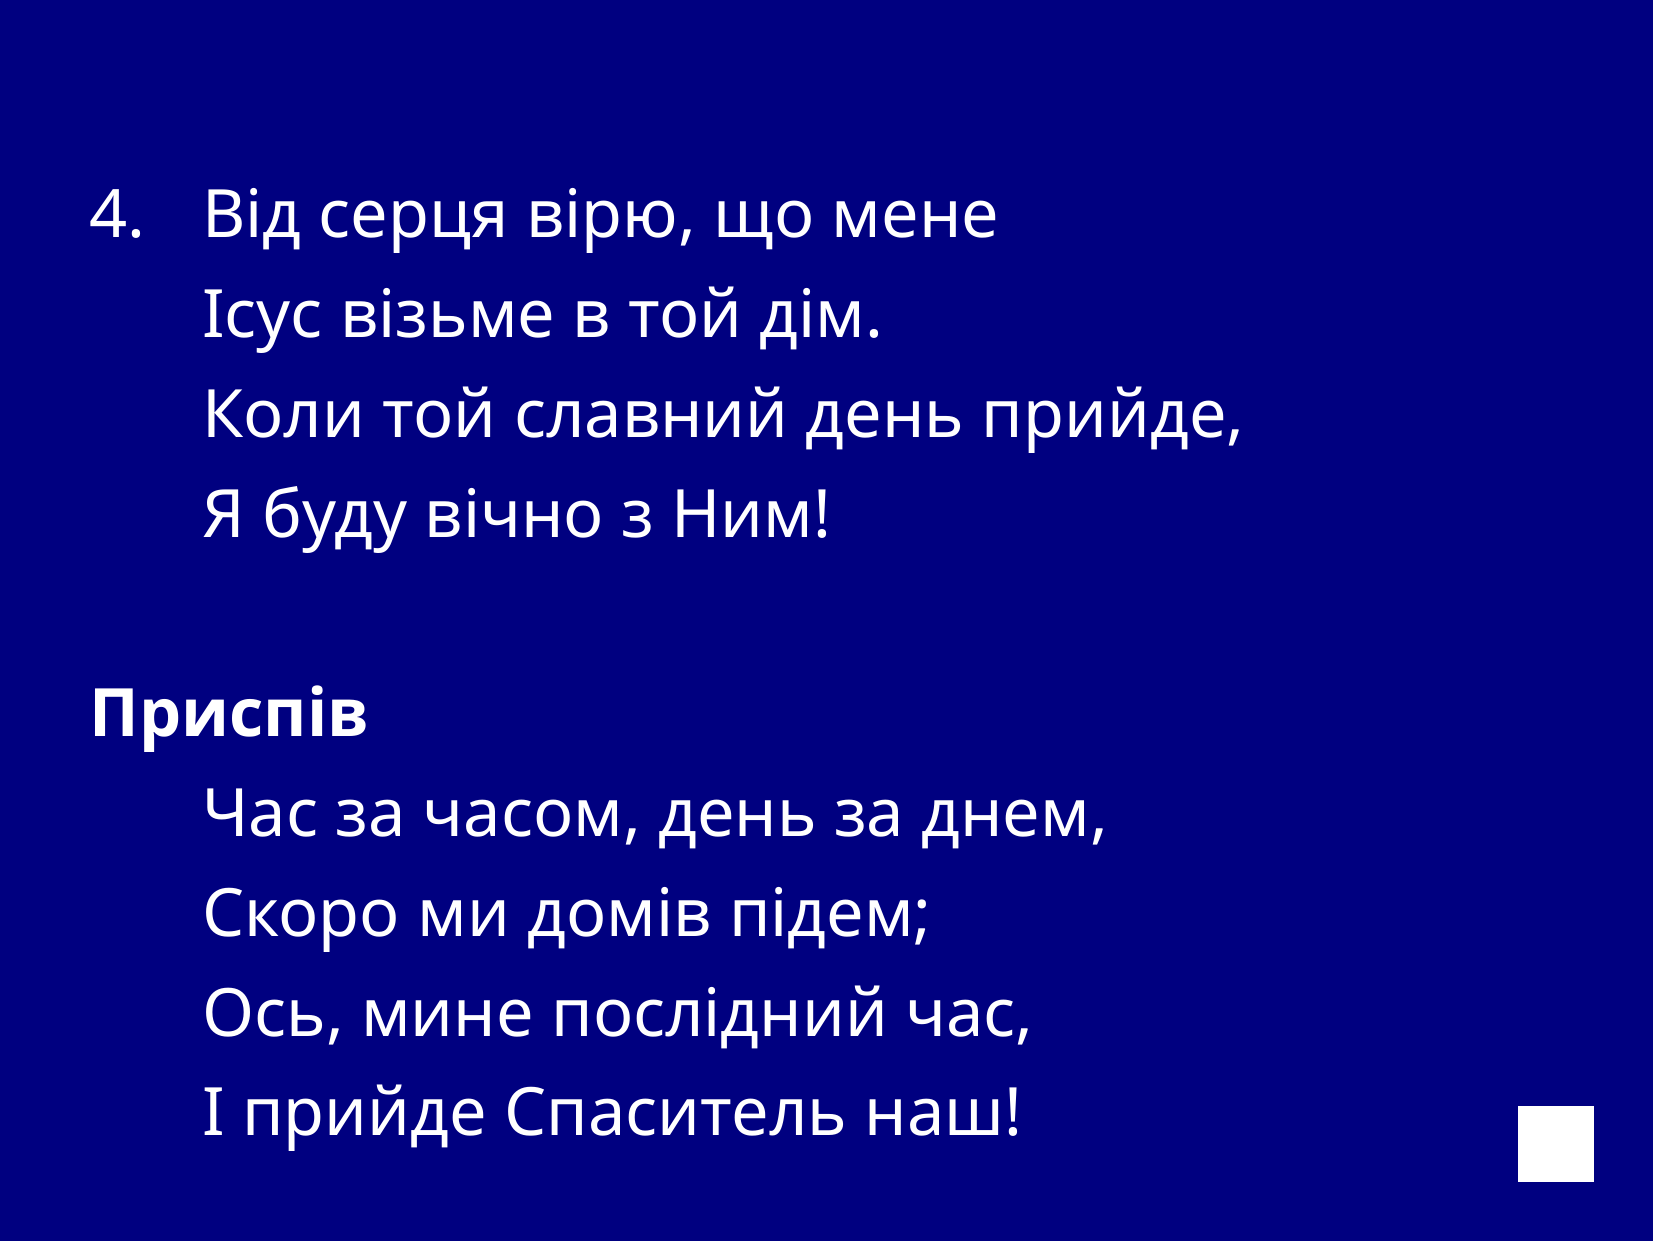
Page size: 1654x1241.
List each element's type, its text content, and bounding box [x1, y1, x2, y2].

text_box 4. Від серця вірю, що мене Ісус візьме в той дім. Коли той славний день прийде, Я буду вічно з Ним! Приспів Час за часом, день за днем, Скоро ми домів підем; Ось, мине послідний час, І прийде Спаситель наш! [75, 150, 1576, 1163]
text_box [1518, 1106, 1594, 1182]
